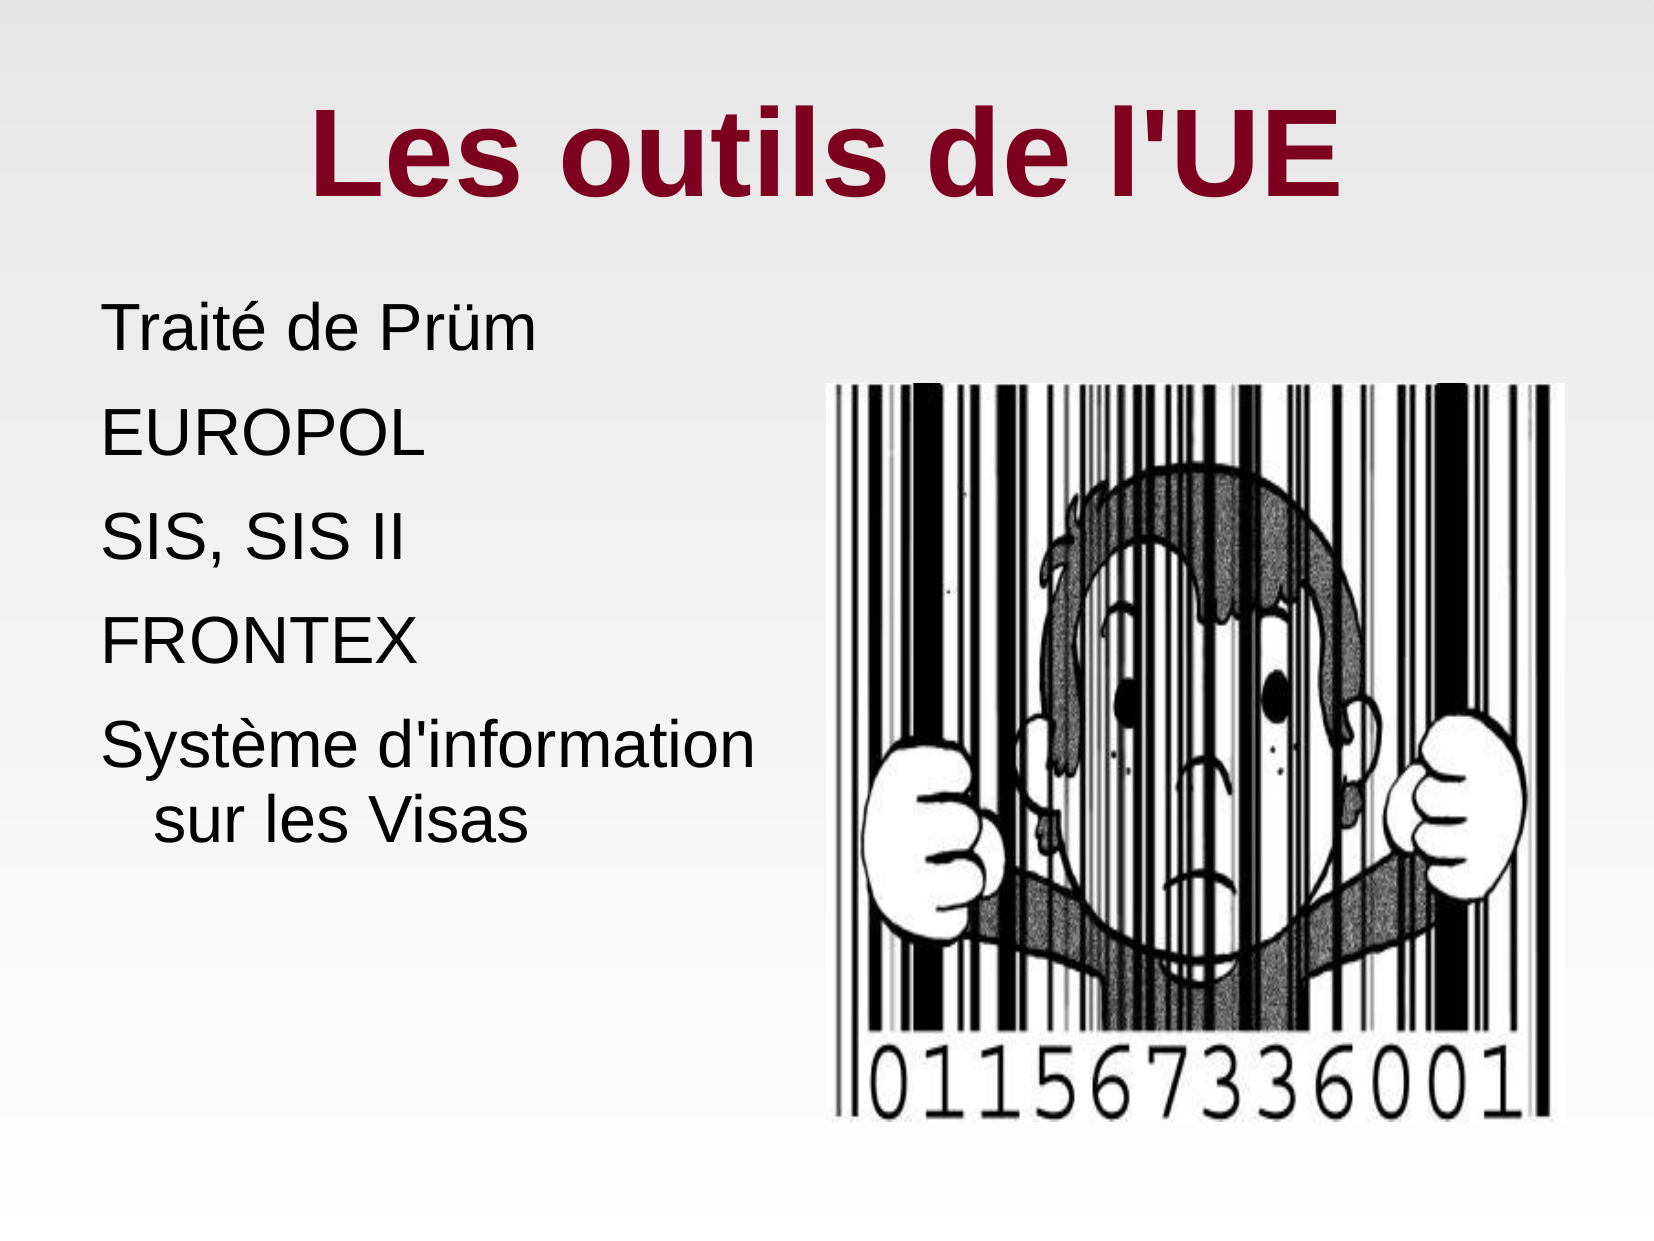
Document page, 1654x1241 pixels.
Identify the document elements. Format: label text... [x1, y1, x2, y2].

list Traité de Prüm EUROPOL SIS, SIS II FRONTEX Système d'information sur les Visas [82, 290, 809, 1215]
title Les outils de l'UE [82, 49, 1571, 257]
picture [826, 383, 1565, 1123]
